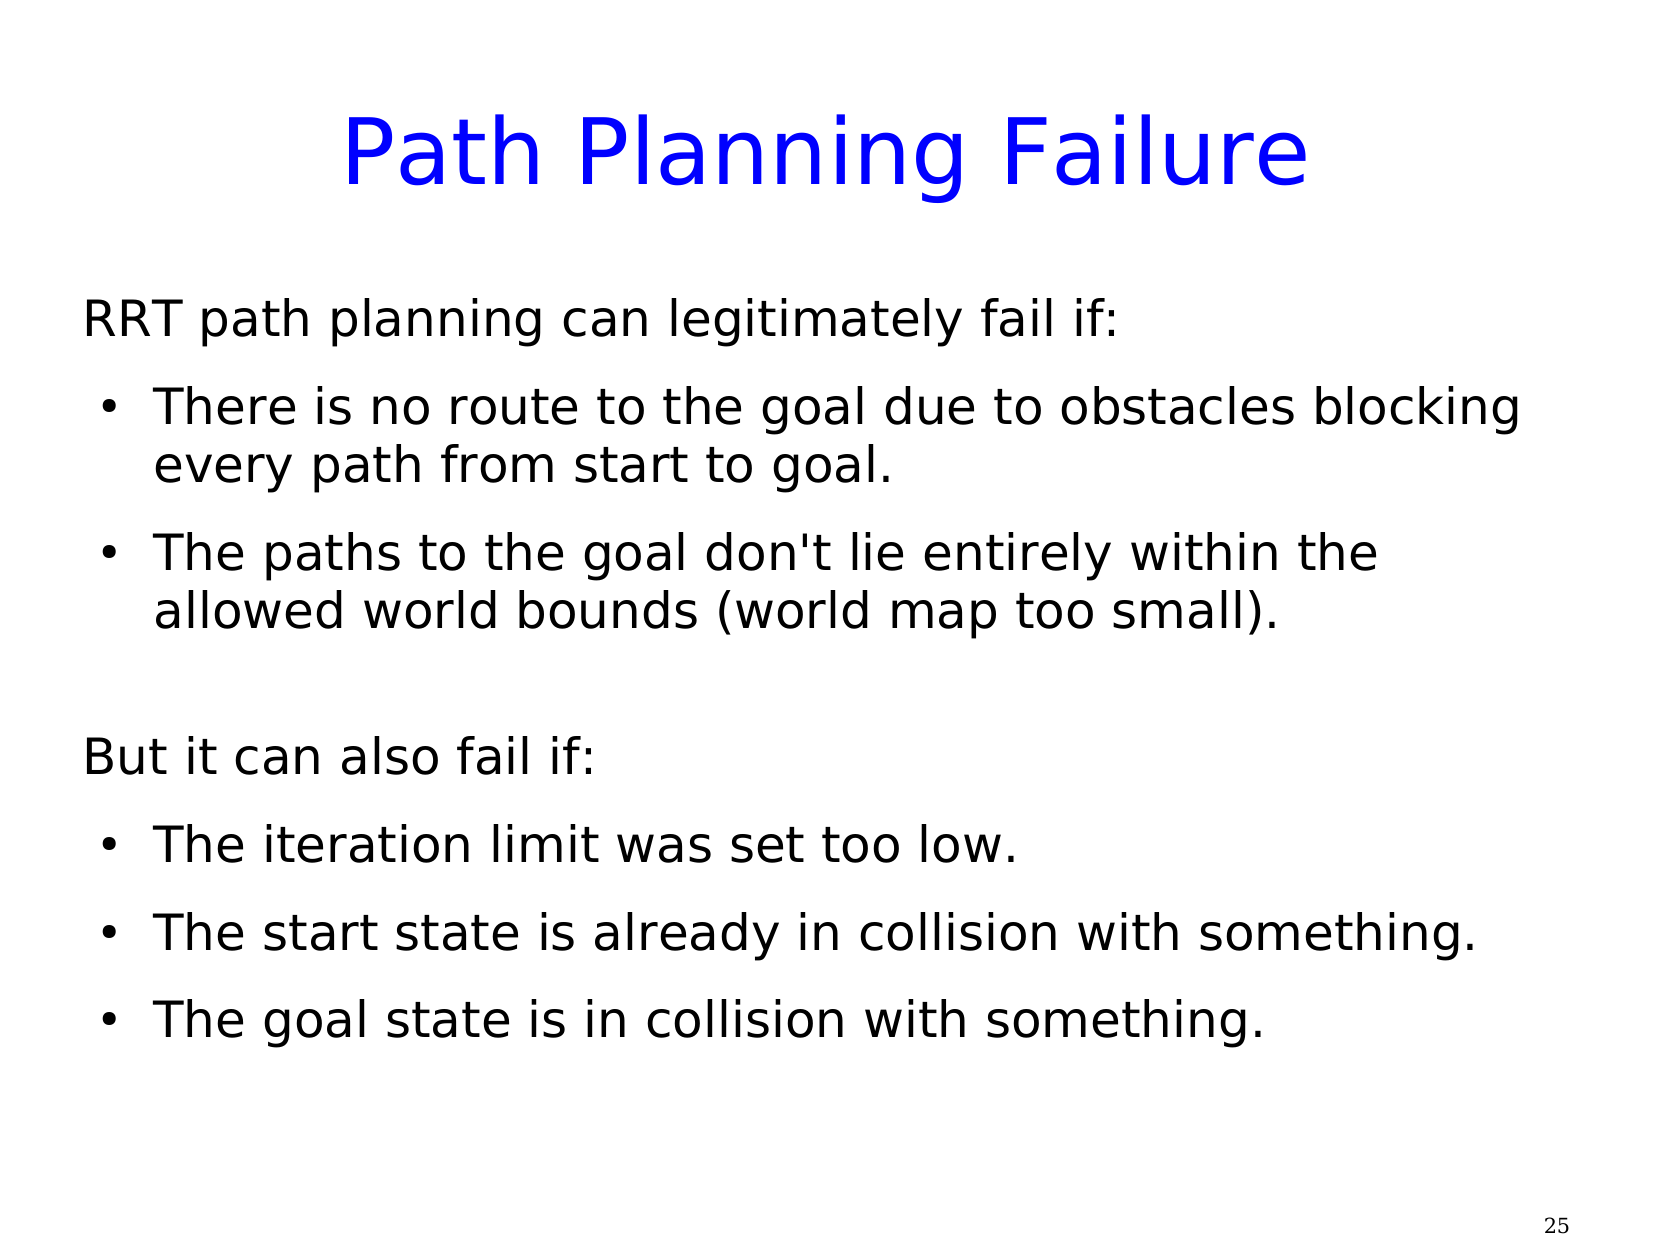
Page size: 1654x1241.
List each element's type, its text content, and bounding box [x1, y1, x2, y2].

list RRT path planning can legitimately fail if: There is no route to the goal due to obstacles blocking every path from start to goal. The paths to the goal don't lie entirely within the allowed world bounds (world map too small). But it can also fail if: The iteration limit was set too low. The start state is already in collision with something. The goal state is in collision with something. [82, 290, 1571, 1109]
title Path Planning Failure [82, 49, 1571, 257]
